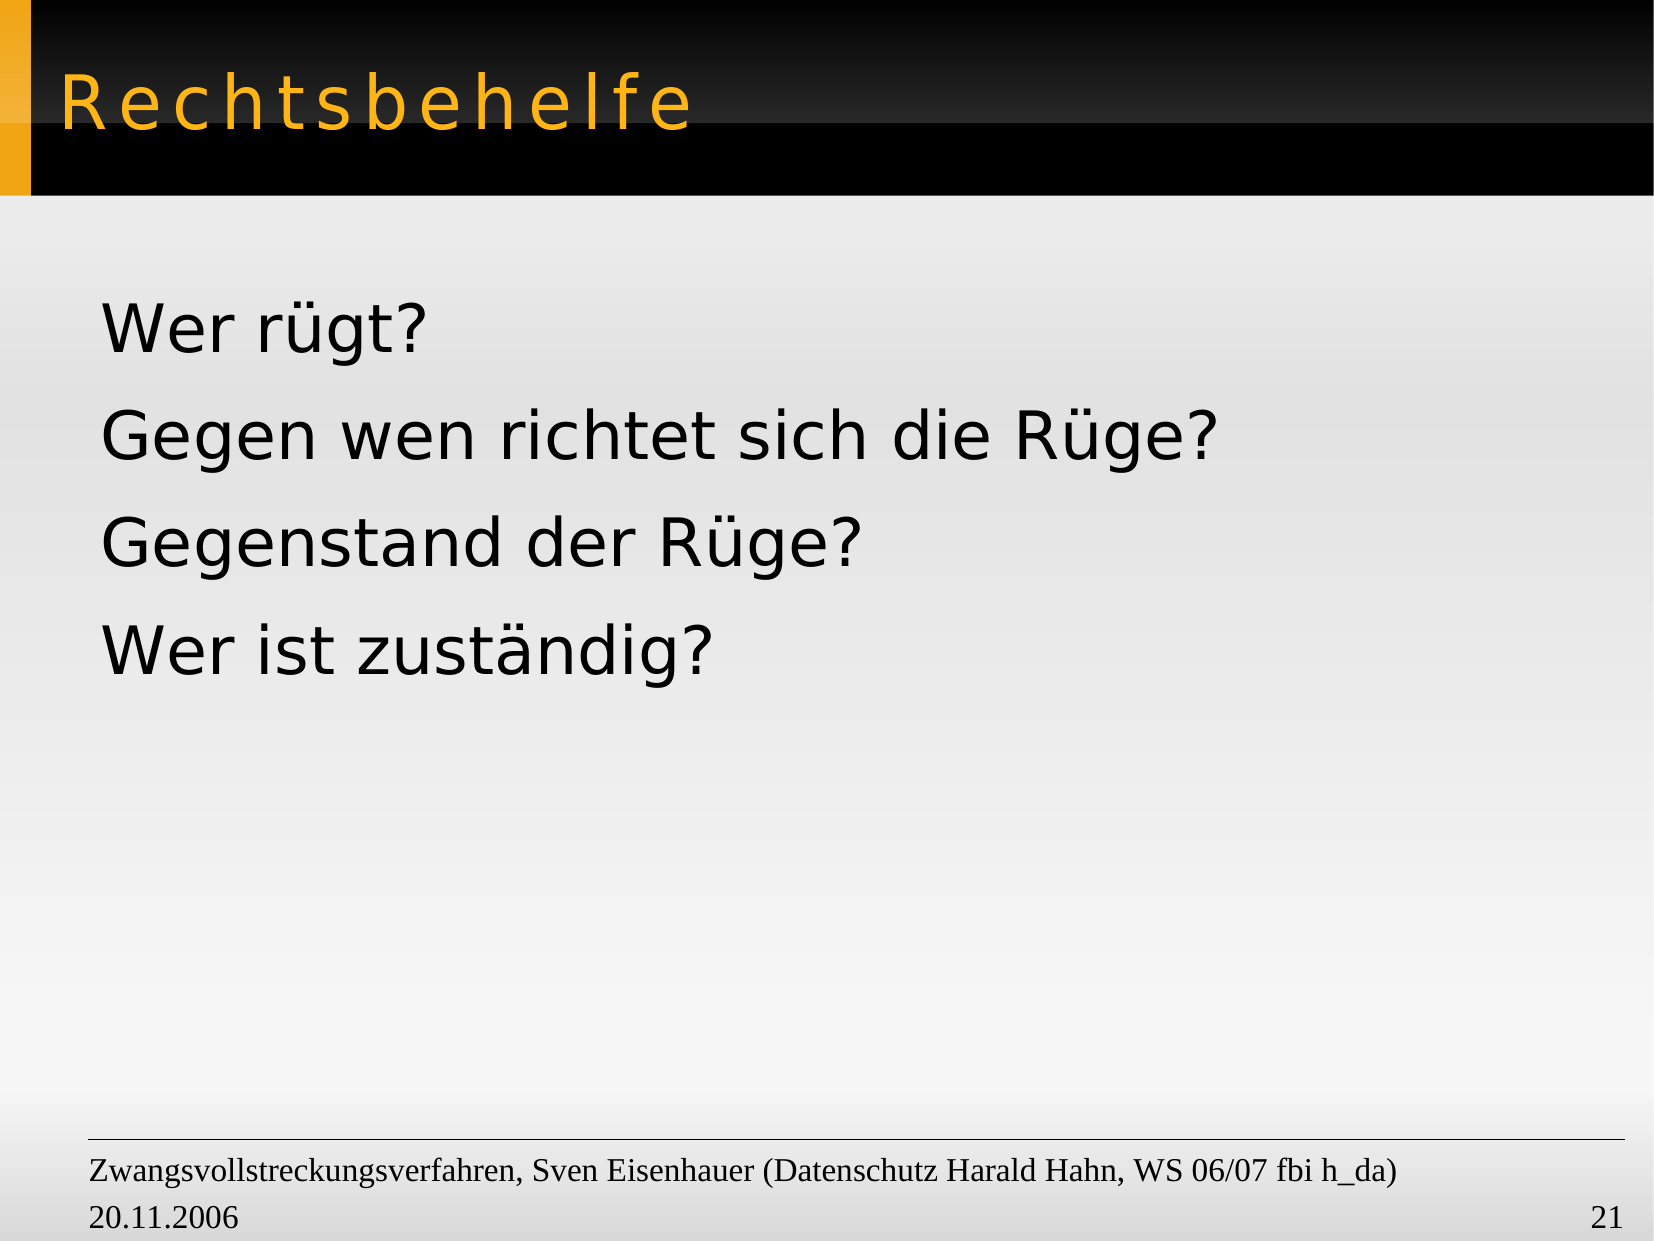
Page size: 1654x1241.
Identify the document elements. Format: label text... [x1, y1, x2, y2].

title Rechtsbehelfe [59, 29, 1270, 178]
list Wer rügt? Gegen wen richtet sich die Rüge? Gegenstand der Rüge? Wer ist zuständig? [82, 290, 1571, 1094]
picture [0, 0, 1654, 1241]
